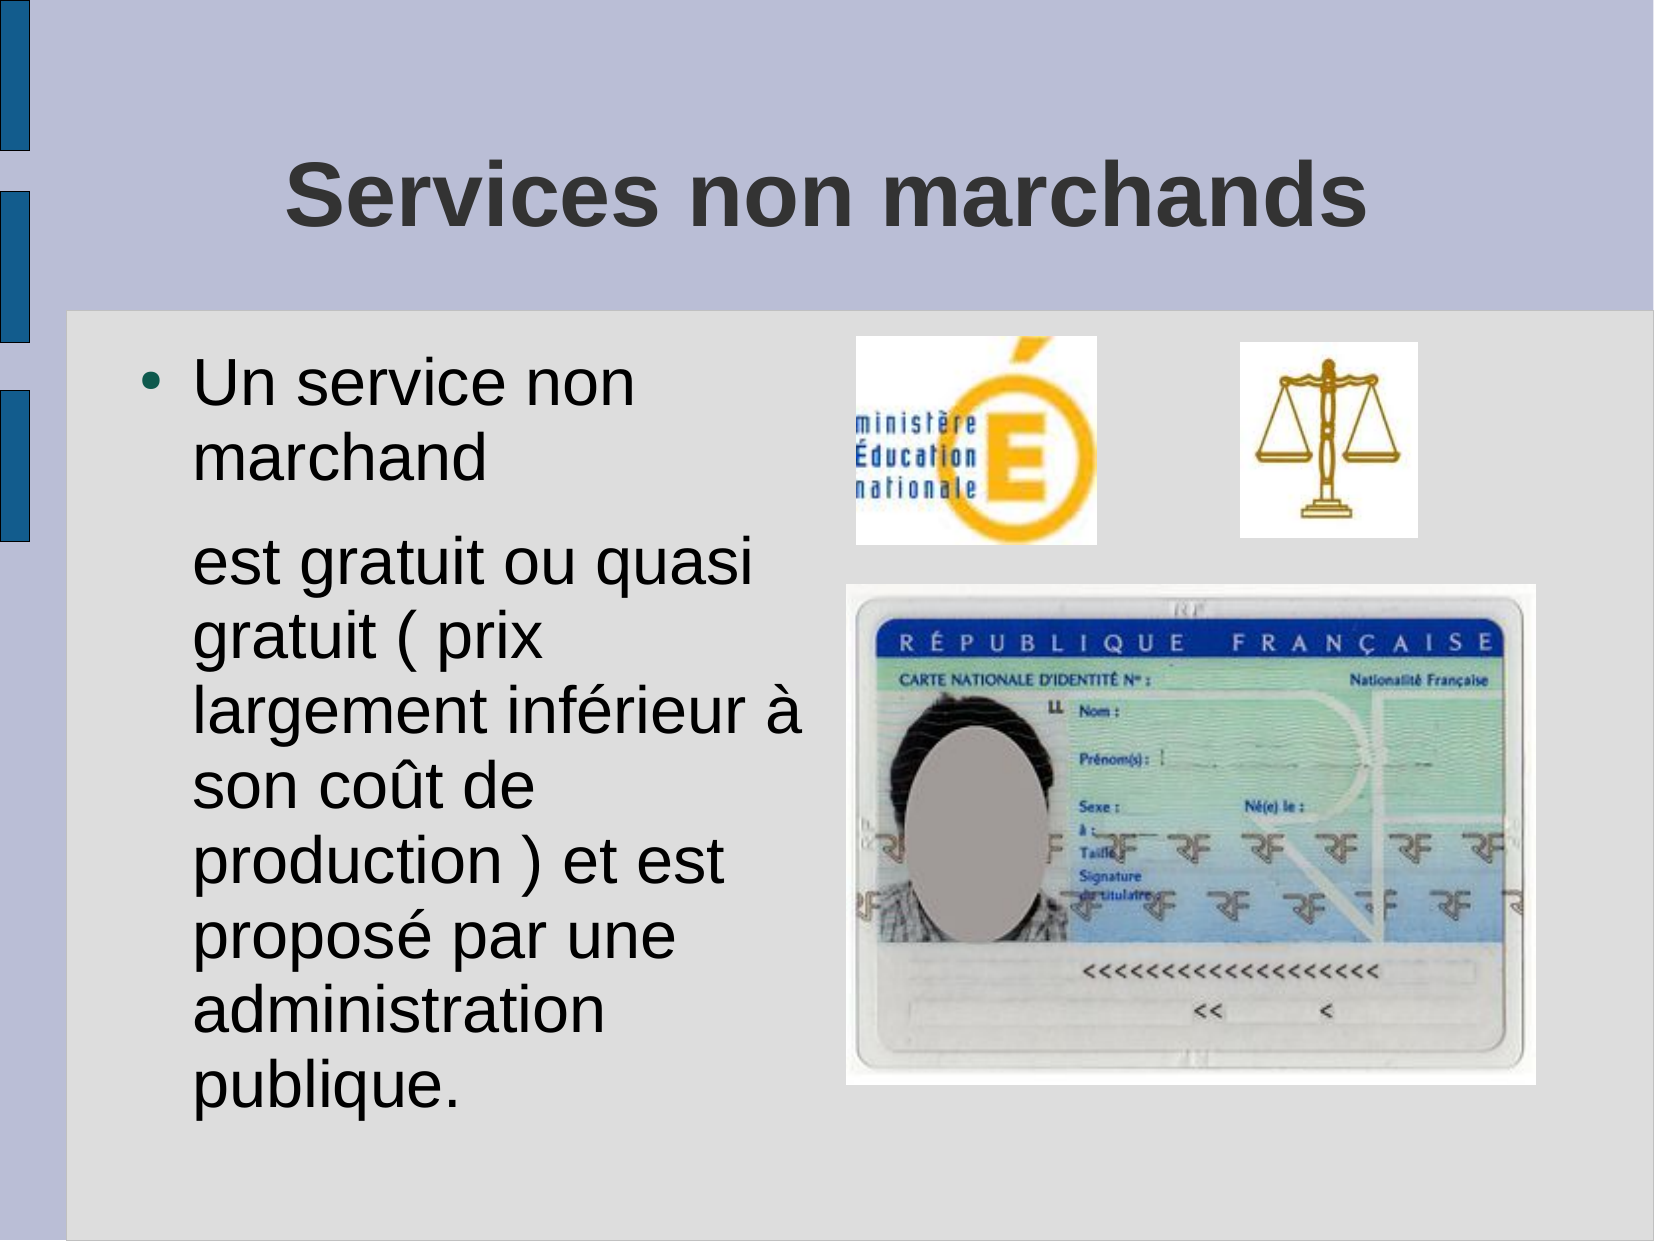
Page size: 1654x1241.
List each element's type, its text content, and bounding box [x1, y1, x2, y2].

list Un service non marchand est gratuit ou quasi gratuit ( prix largement inférieur à son coût de production ) et est proposé par une administration publique. [121, 344, 811, 1127]
picture [846, 584, 1536, 1085]
title Services non marchands [121, 91, 1534, 299]
picture [1240, 342, 1418, 538]
picture [856, 336, 1097, 545]
